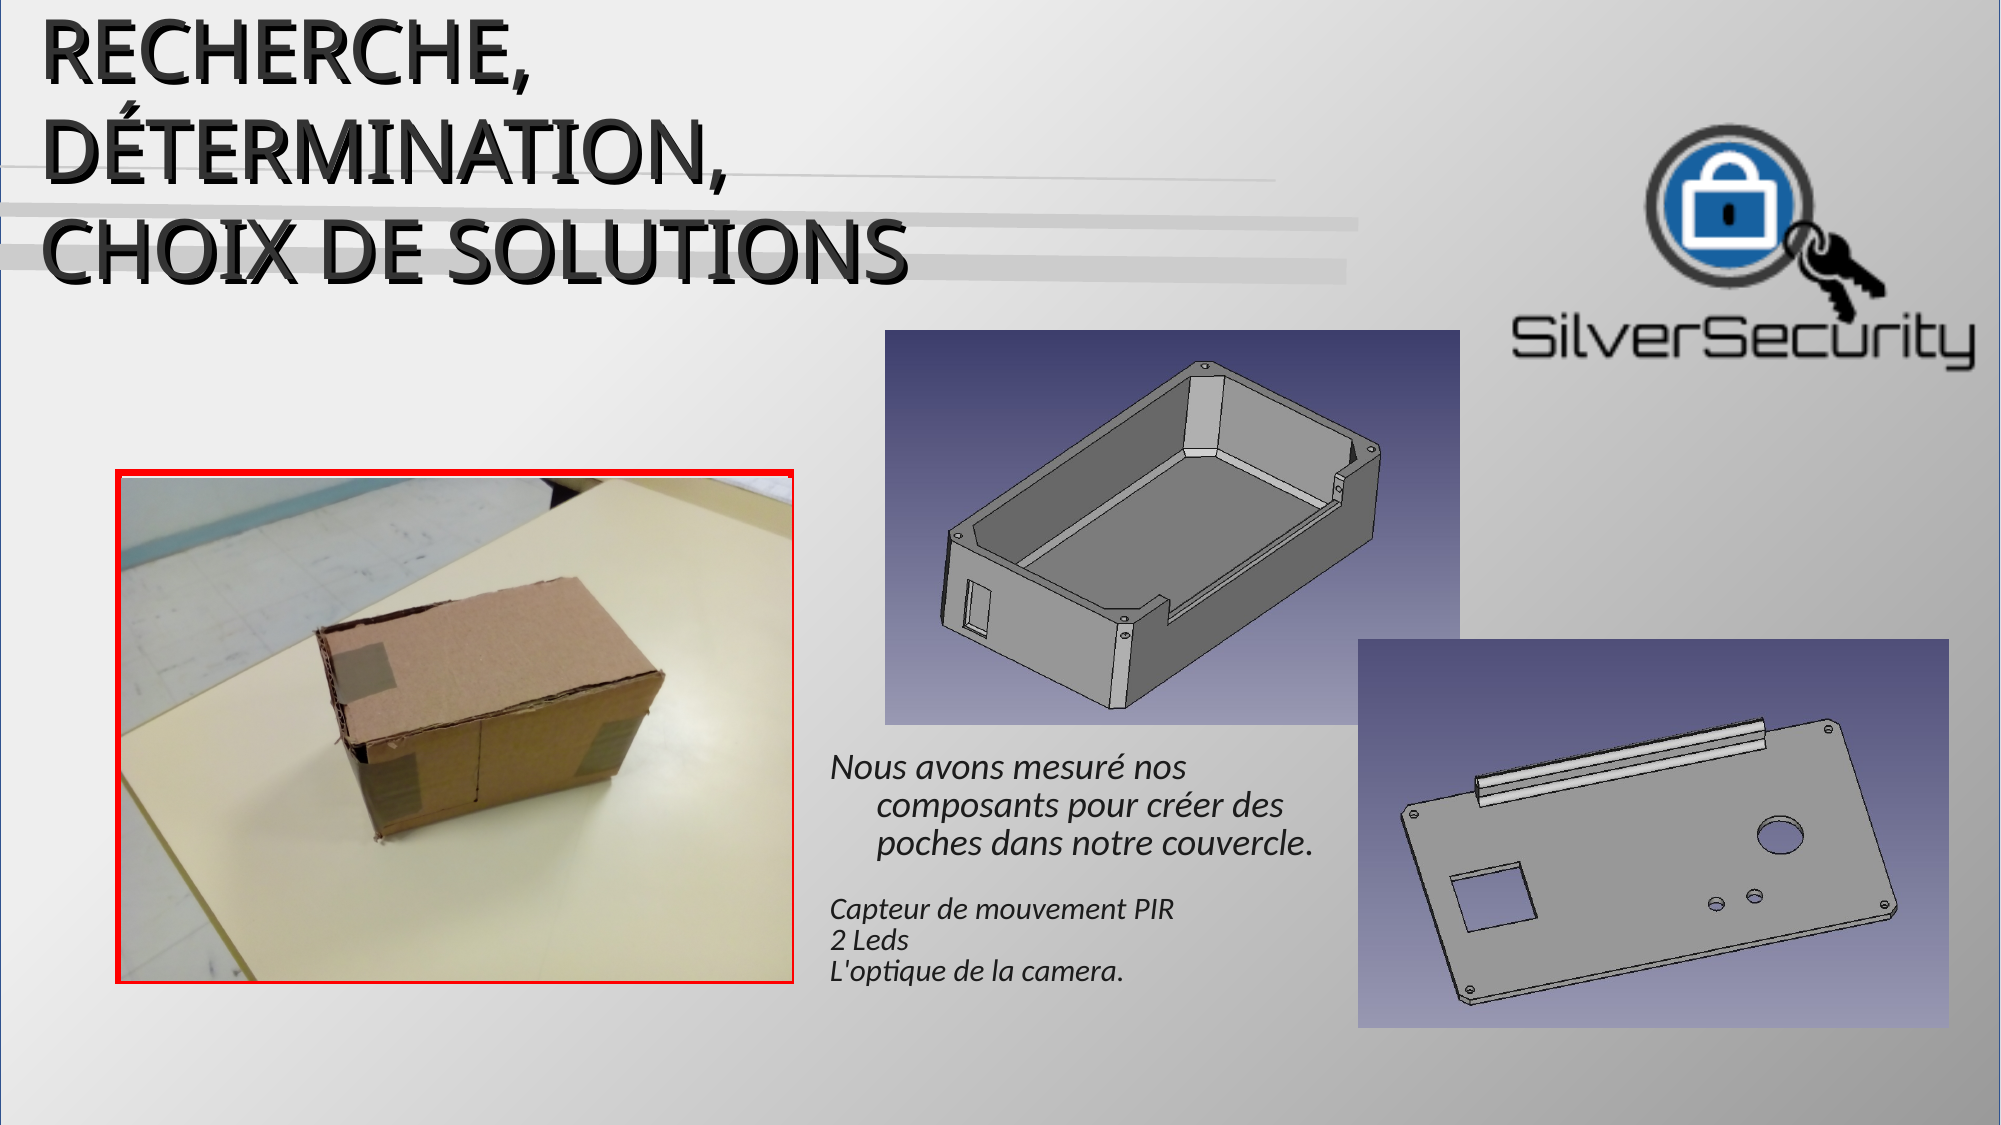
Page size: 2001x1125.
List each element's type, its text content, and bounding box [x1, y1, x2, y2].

text_box RECHERCHE, DÉTERMINATION, CHOIX DE SOLUTIONS [23, 0, 1631, 308]
picture [885, 330, 1949, 1028]
text_box Nous avons mesuré nos composants pour créer des poches dans notre couvercle. Capteur de mouvement PIR 2 Leds L'optique de la camera. [814, 744, 1382, 1096]
picture [1488, 0, 2001, 497]
picture [121, 478, 792, 981]
